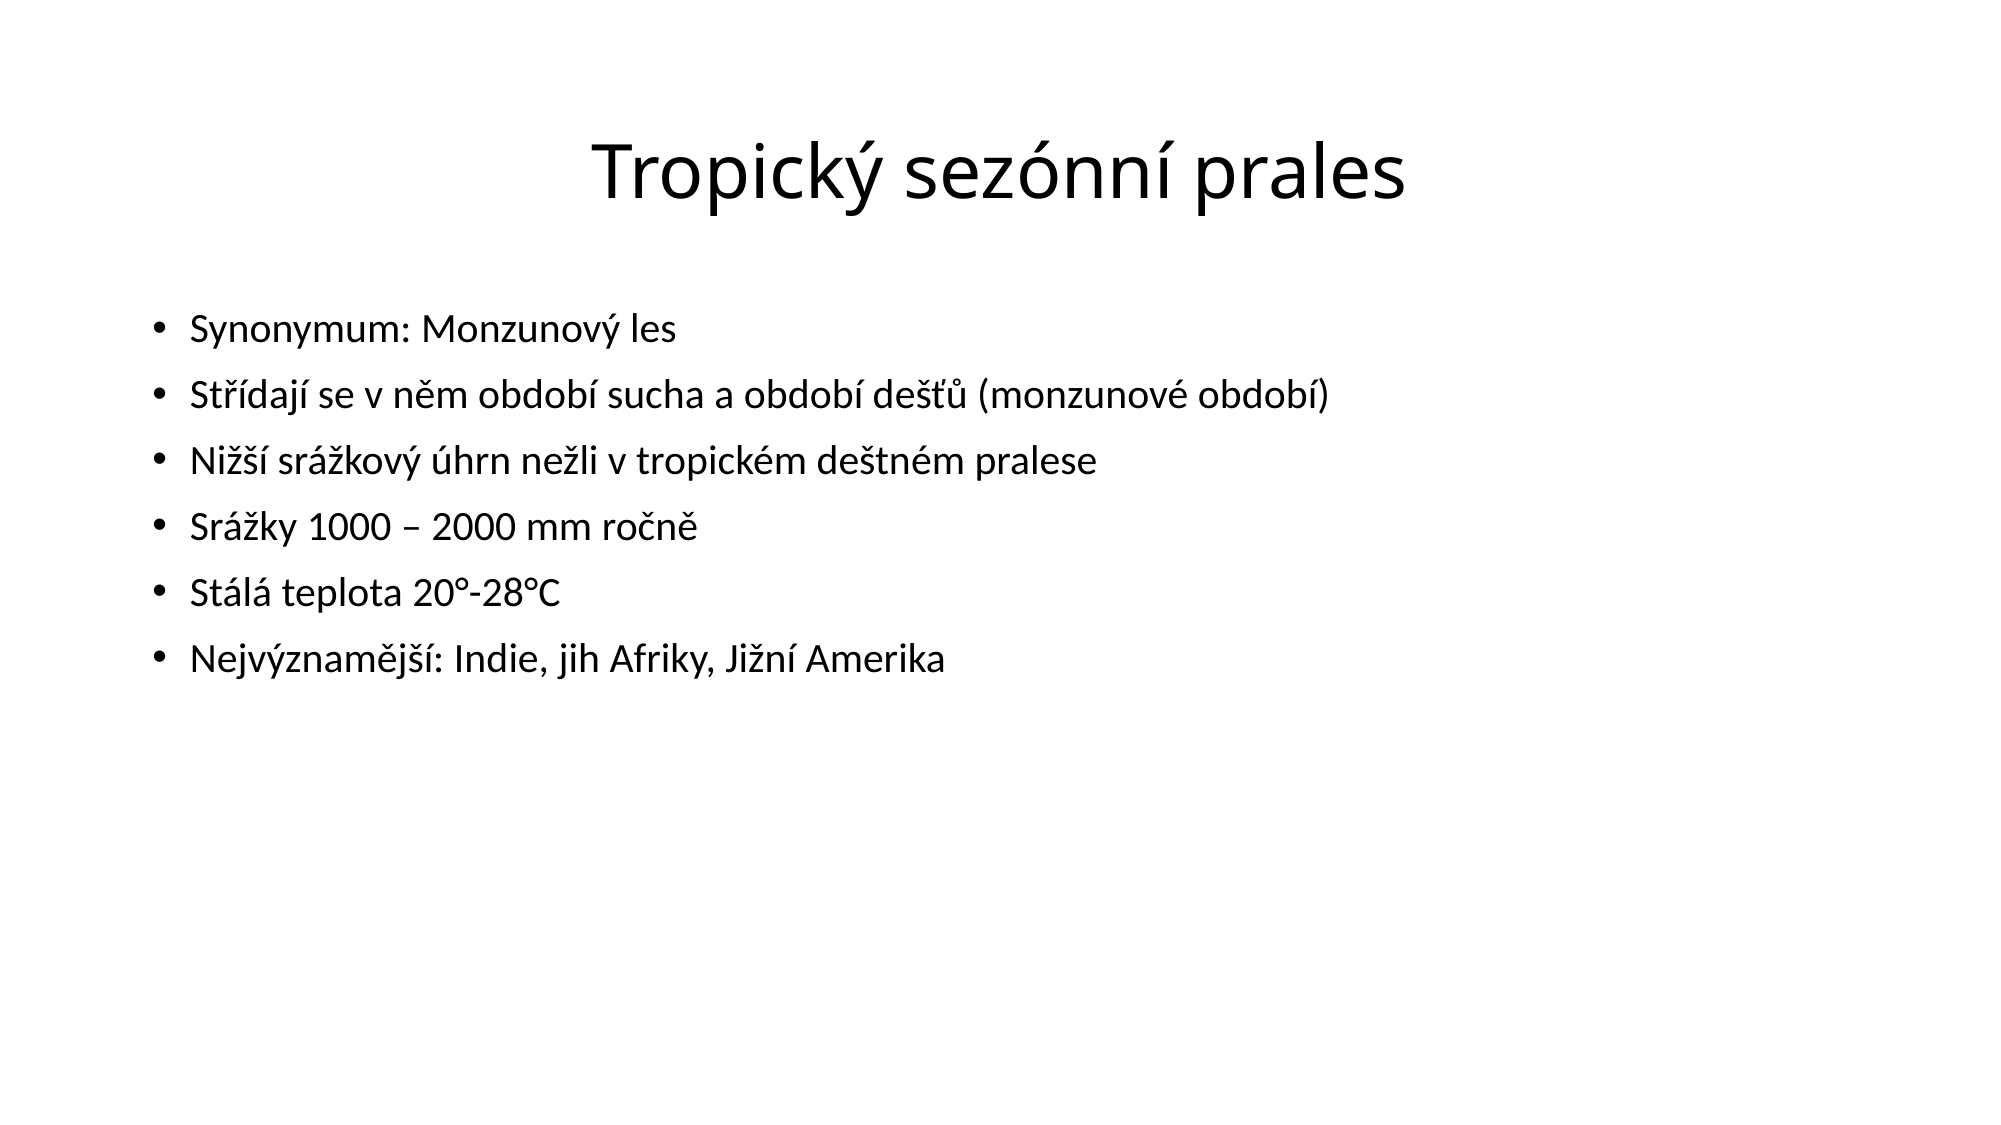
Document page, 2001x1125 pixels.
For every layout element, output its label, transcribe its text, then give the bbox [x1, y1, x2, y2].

list Synonymum: Monzunový les Střídají se v něm období sucha a období dešťů (monzunové období) Nižší srážkový úhrn nežli v tropickém deštném pralese Srážky 1000 – 2000 mm ročně Stálá teplota 20°-28°C Nejvýznamější: Indie, jih Afriky, Jižní Amerika [137, 299, 1863, 1014]
title Tropický sezónní prales [137, 59, 1863, 278]
